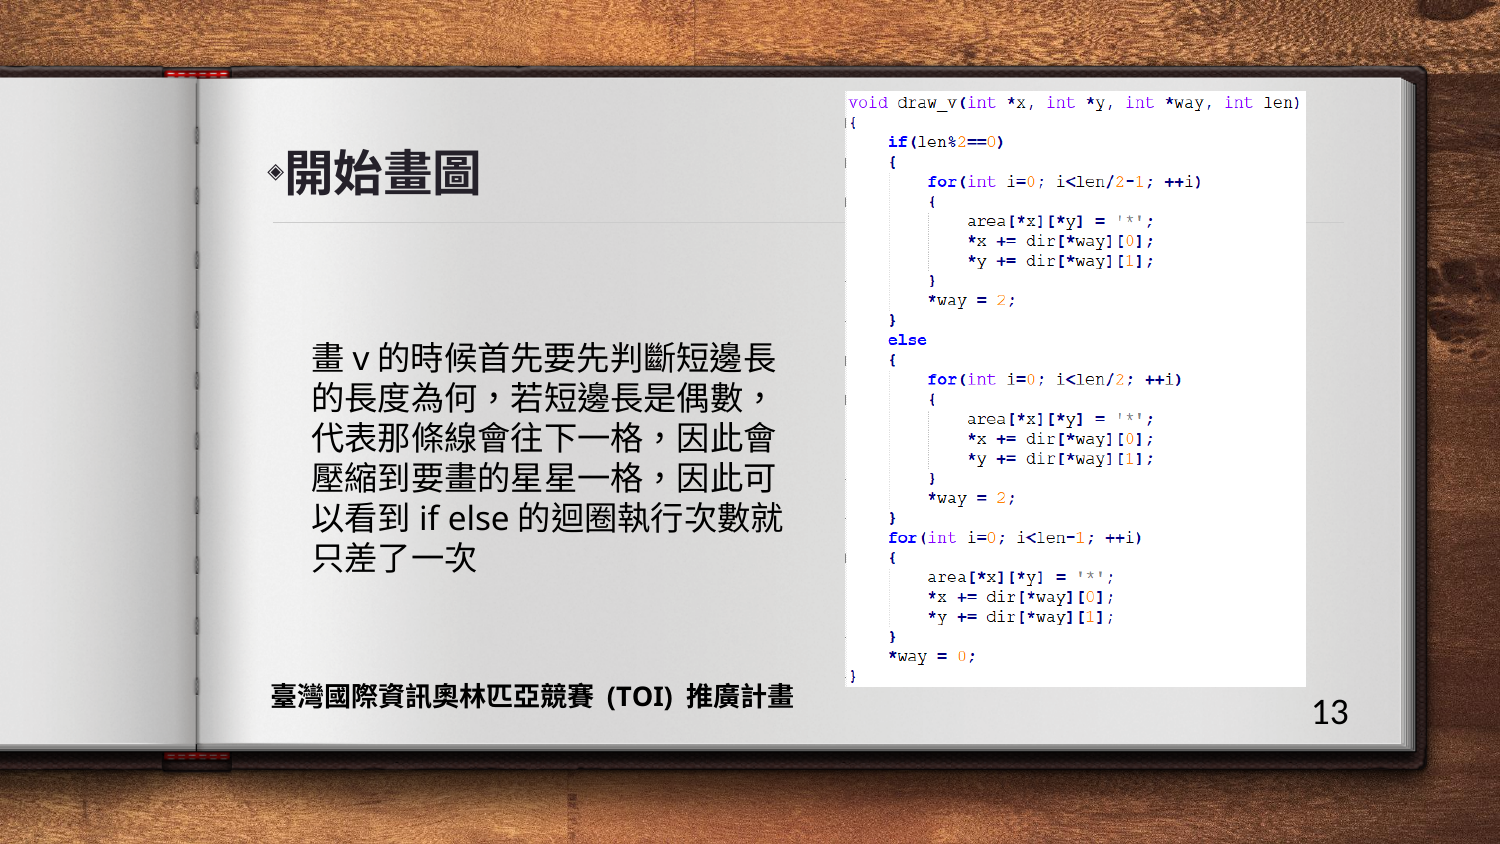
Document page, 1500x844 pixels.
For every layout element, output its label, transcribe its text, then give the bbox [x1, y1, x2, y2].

picture [845, 91, 1306, 687]
list 開始畫圖 [252, 126, 845, 216]
text_box [1295, 672, 1386, 737]
text_box 畫v的時候首先要先判斷短邊長的長度為何，若短邊長是偶數，代表那條線會往下一格，因此會壓縮到要畫的星星一格，因此可以看到if else的迴圈執行次數就只差了一次 [296, 329, 802, 628]
